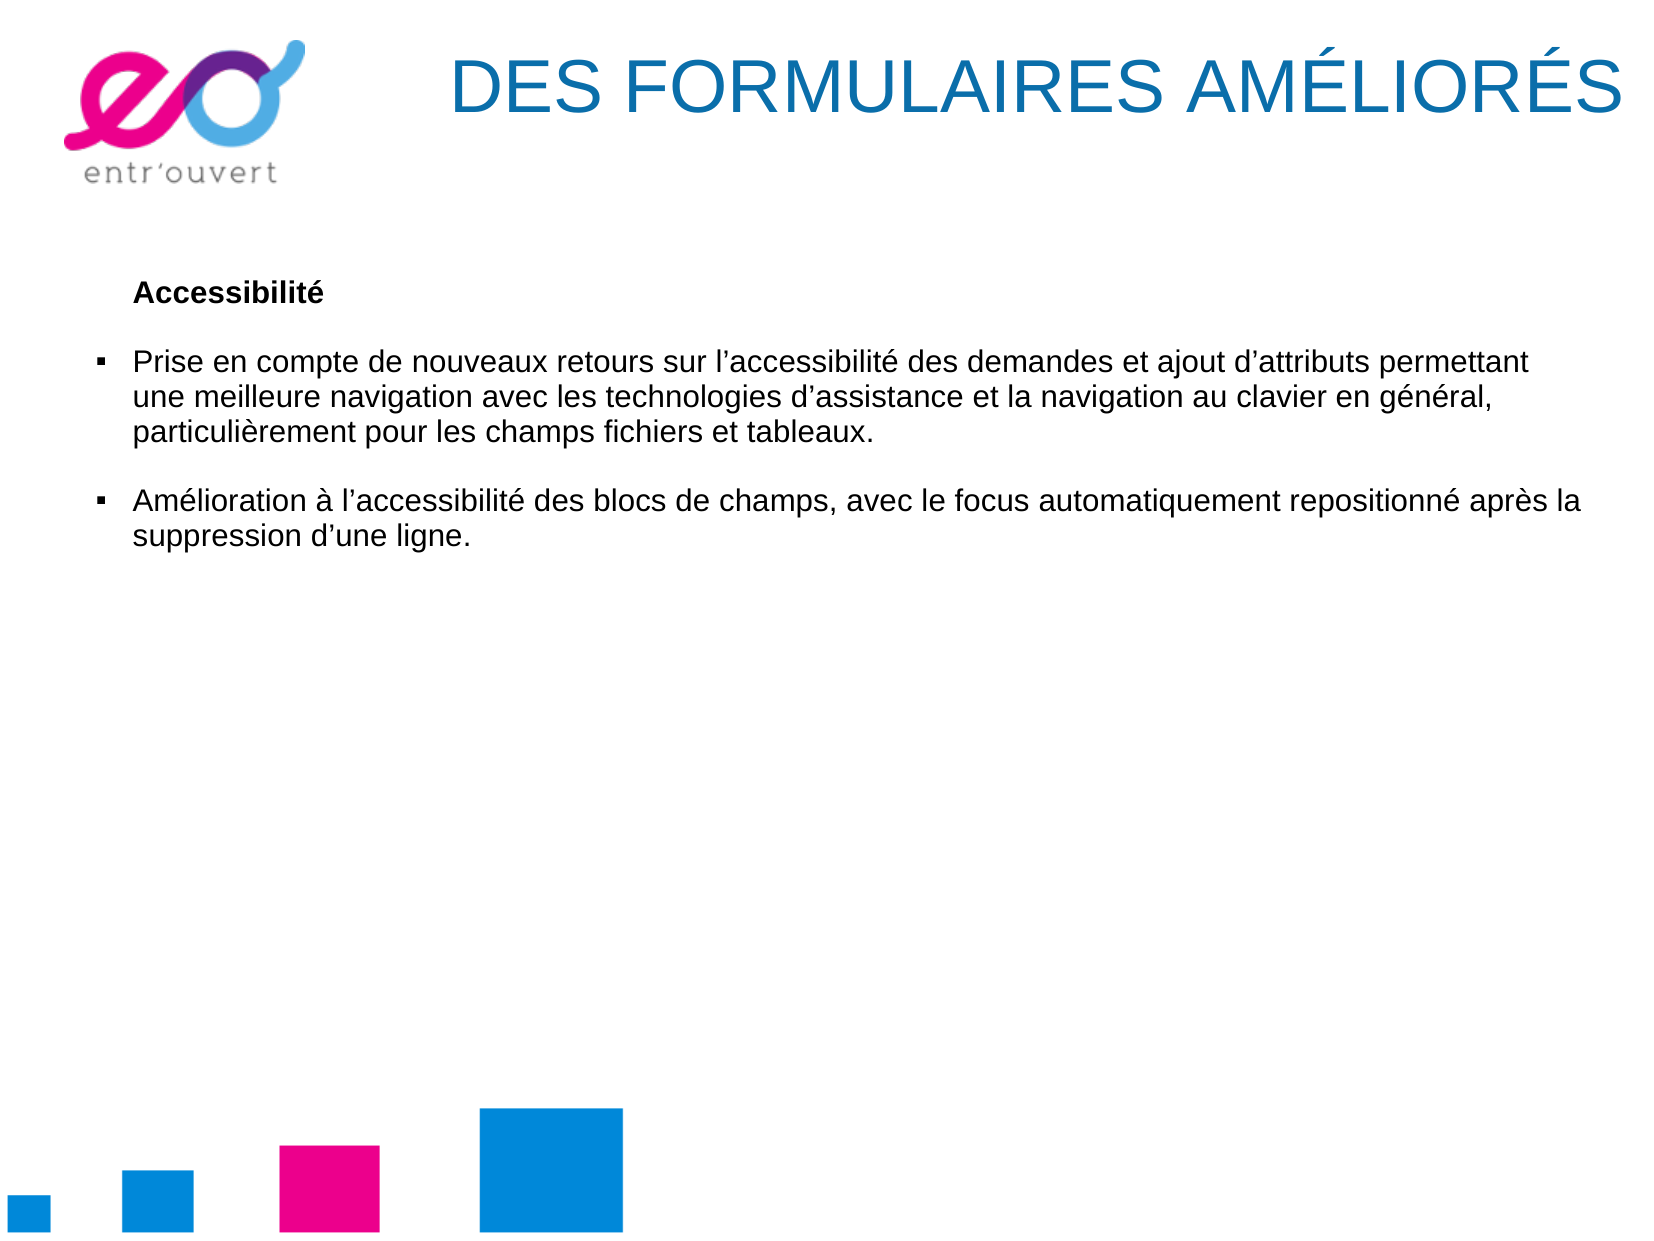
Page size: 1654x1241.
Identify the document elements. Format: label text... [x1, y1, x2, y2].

picture [5, 1106, 626, 1235]
title DES FORMULAIRES AMÉLIORÉS [359, 44, 1625, 263]
text_box Accessibilité Prise en compte de nouveaux retours sur l’accessibilité des demandes et ajout d’attributs permettant une meilleure navigation avec les technologies d’assistance et la navigation au clavier en général, particulièrement pour les champs fichiers et tableaux. Amélioration à l’accessibilité des blocs de champs, avec le focus automatiquement repositionné après la suppression d’une ligne. [97, 240, 1586, 1005]
picture [64, 40, 305, 184]
